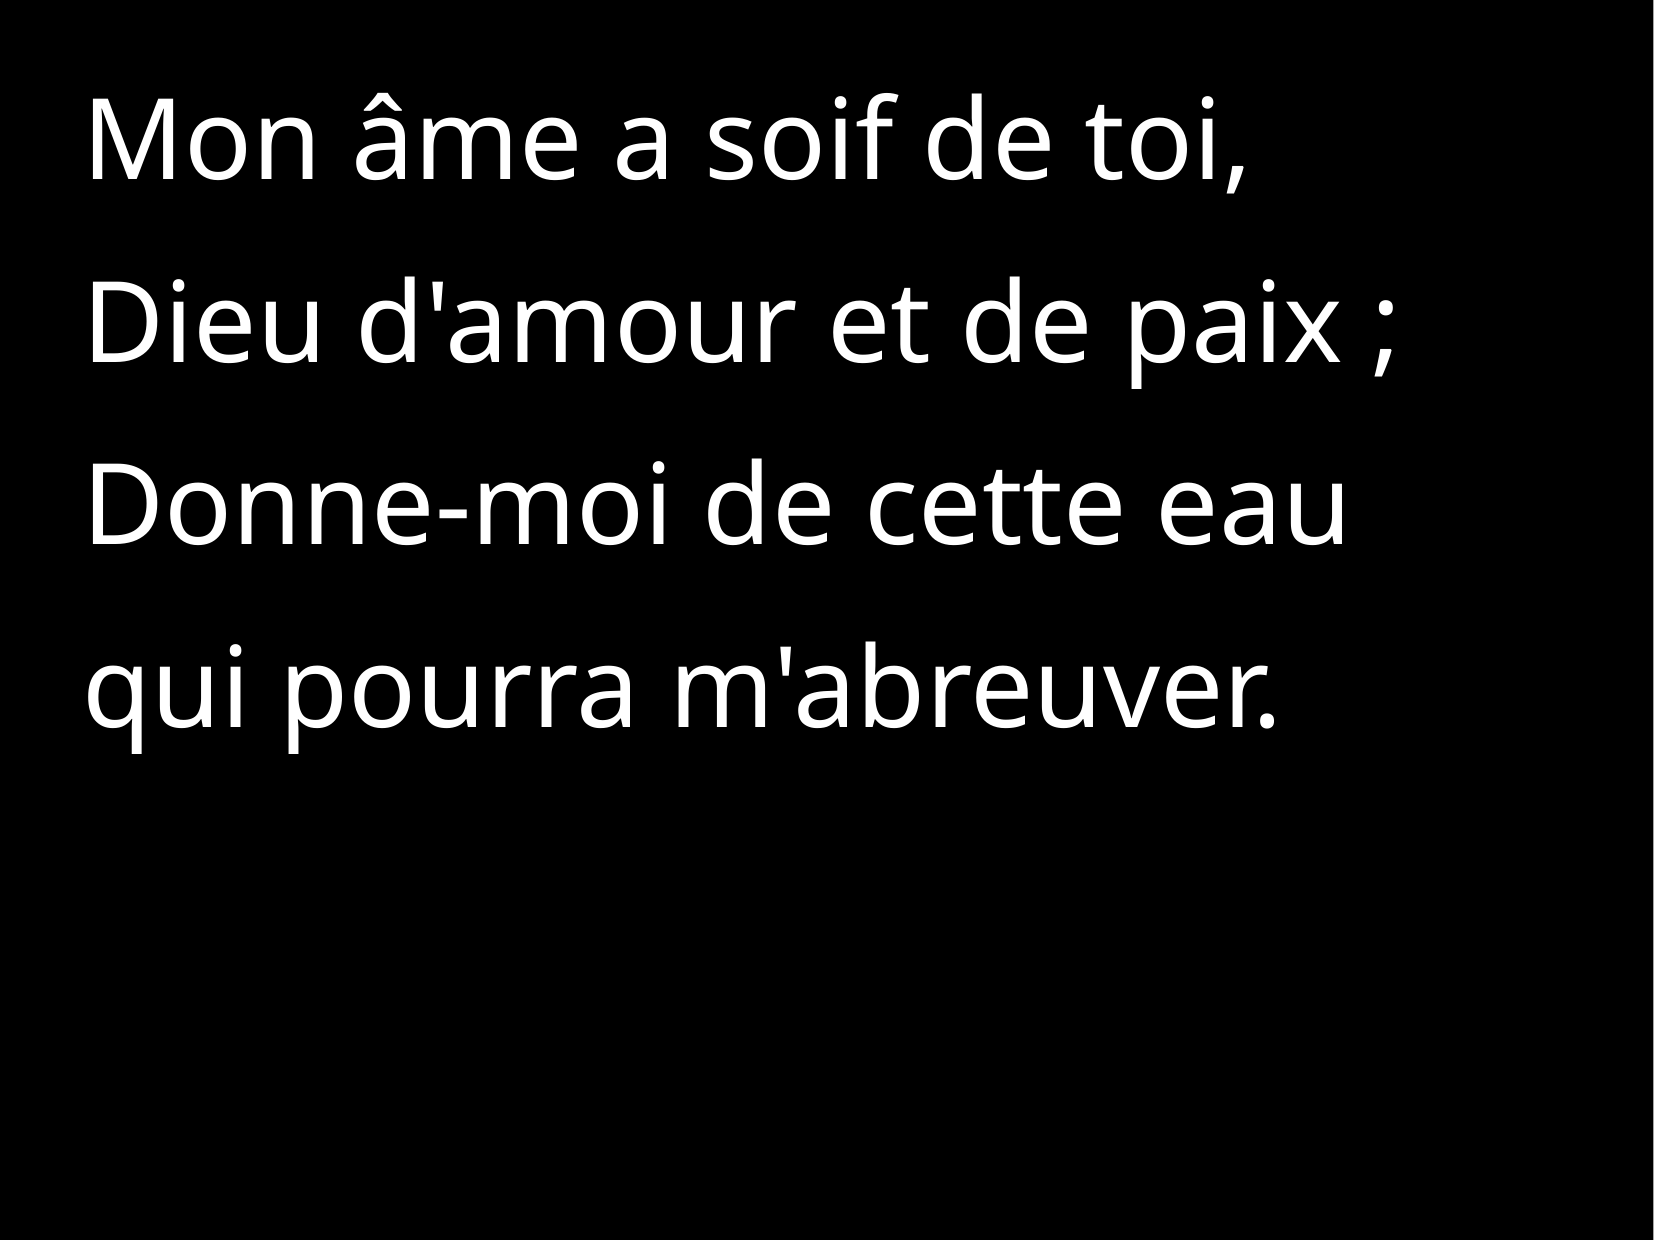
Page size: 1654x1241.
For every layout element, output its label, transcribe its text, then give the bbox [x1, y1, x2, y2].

list Mon âme a soif de toi, Dieu d'amour et de paix ; Donne-moi de cette eau qui pourra m'abreuver. [82, 59, 1571, 1148]
